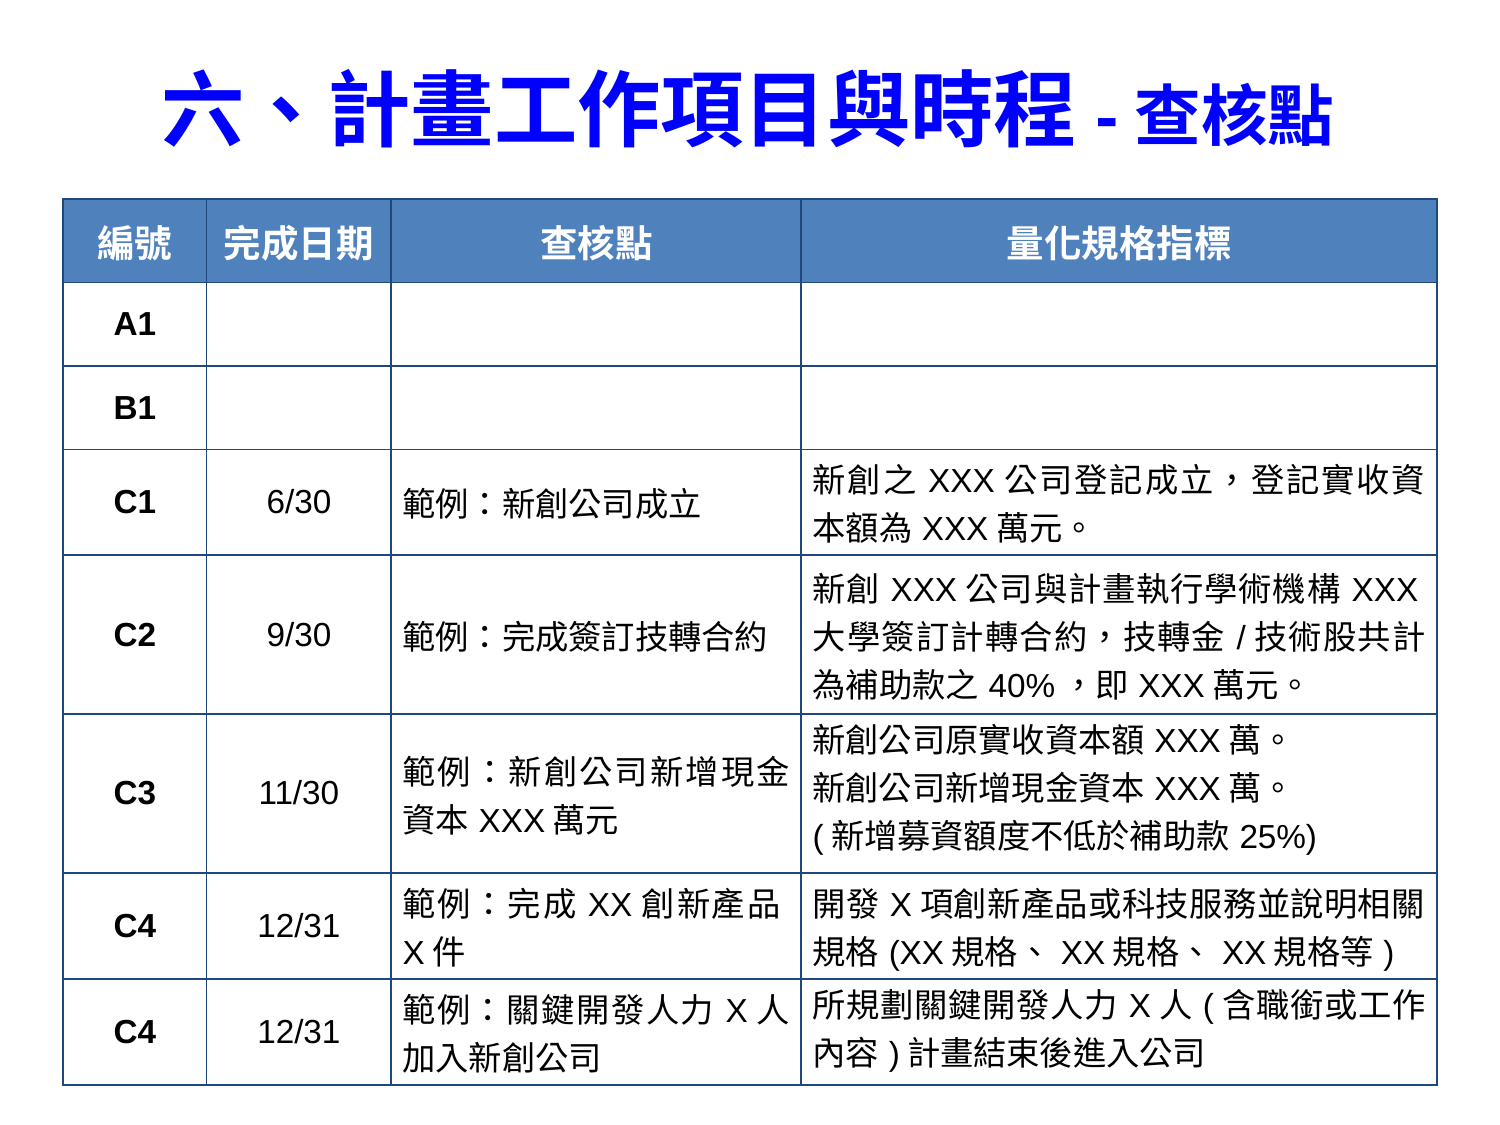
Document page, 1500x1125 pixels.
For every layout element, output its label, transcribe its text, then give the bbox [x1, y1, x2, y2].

table_cell 範例：新創公司成立 [392, 450, 800, 554]
table_cell C3 [64, 715, 206, 872]
table_header 查核點 [392, 200, 800, 282]
table_cell B1 [64, 367, 206, 449]
table_cell 範例：完成XX創新產品X件 [392, 874, 800, 978]
title 六、計畫工作項目與時程-查核點 [72, 12, 1423, 198]
table_cell 新創之XXX公司登記成立，登記實收資本額為XXX萬元。 [802, 450, 1436, 554]
table_cell 6/30 [207, 450, 390, 554]
table_cell 範例：完成簽訂技轉合約 [392, 556, 800, 713]
table_cell 新創公司原實收資本額XXX萬。 新創公司新增現金資本XXX萬。 (新增募資額度不低於補助款25%) [802, 715, 1436, 872]
table_cell [392, 367, 800, 449]
table_cell 範例：關鍵開發人力X人加入新創公司 [392, 980, 800, 1084]
table_header 完成日期 [207, 200, 390, 282]
table_cell 新創XXX公司與計畫執行學術機構XXX大學簽訂計轉合約，技轉金/技術股共計為補助款之40%，即XXX萬元。 [802, 556, 1436, 713]
table_cell C1 [64, 450, 206, 554]
table_cell [802, 283, 1436, 365]
table_cell [207, 283, 390, 365]
table_cell 12/31 [207, 874, 390, 978]
table_cell 9/30 [207, 556, 390, 713]
table_cell 所規劃關鍵開發人力X人(含職銜或工作內容)計畫結束後進入公司 [802, 980, 1436, 1084]
table_cell 範例：新創公司新增現金資本XXX萬元 [392, 715, 800, 872]
table_cell C4 [64, 980, 206, 1084]
table_header 量化規格指標 [802, 200, 1436, 282]
table_cell A1 [64, 283, 206, 365]
table_cell 開發X項創新產品或科技服務並說明相關規格(XX規格、XX規格、XX規格等) [802, 874, 1436, 978]
table_cell C2 [64, 556, 206, 713]
table_cell C4 [64, 874, 206, 978]
table_cell [802, 367, 1436, 449]
table_cell 11/30 [207, 715, 390, 872]
table_cell [207, 367, 390, 449]
table_header 編號 [64, 200, 206, 282]
table_cell 12/31 [207, 980, 390, 1084]
table_cell [392, 283, 800, 365]
